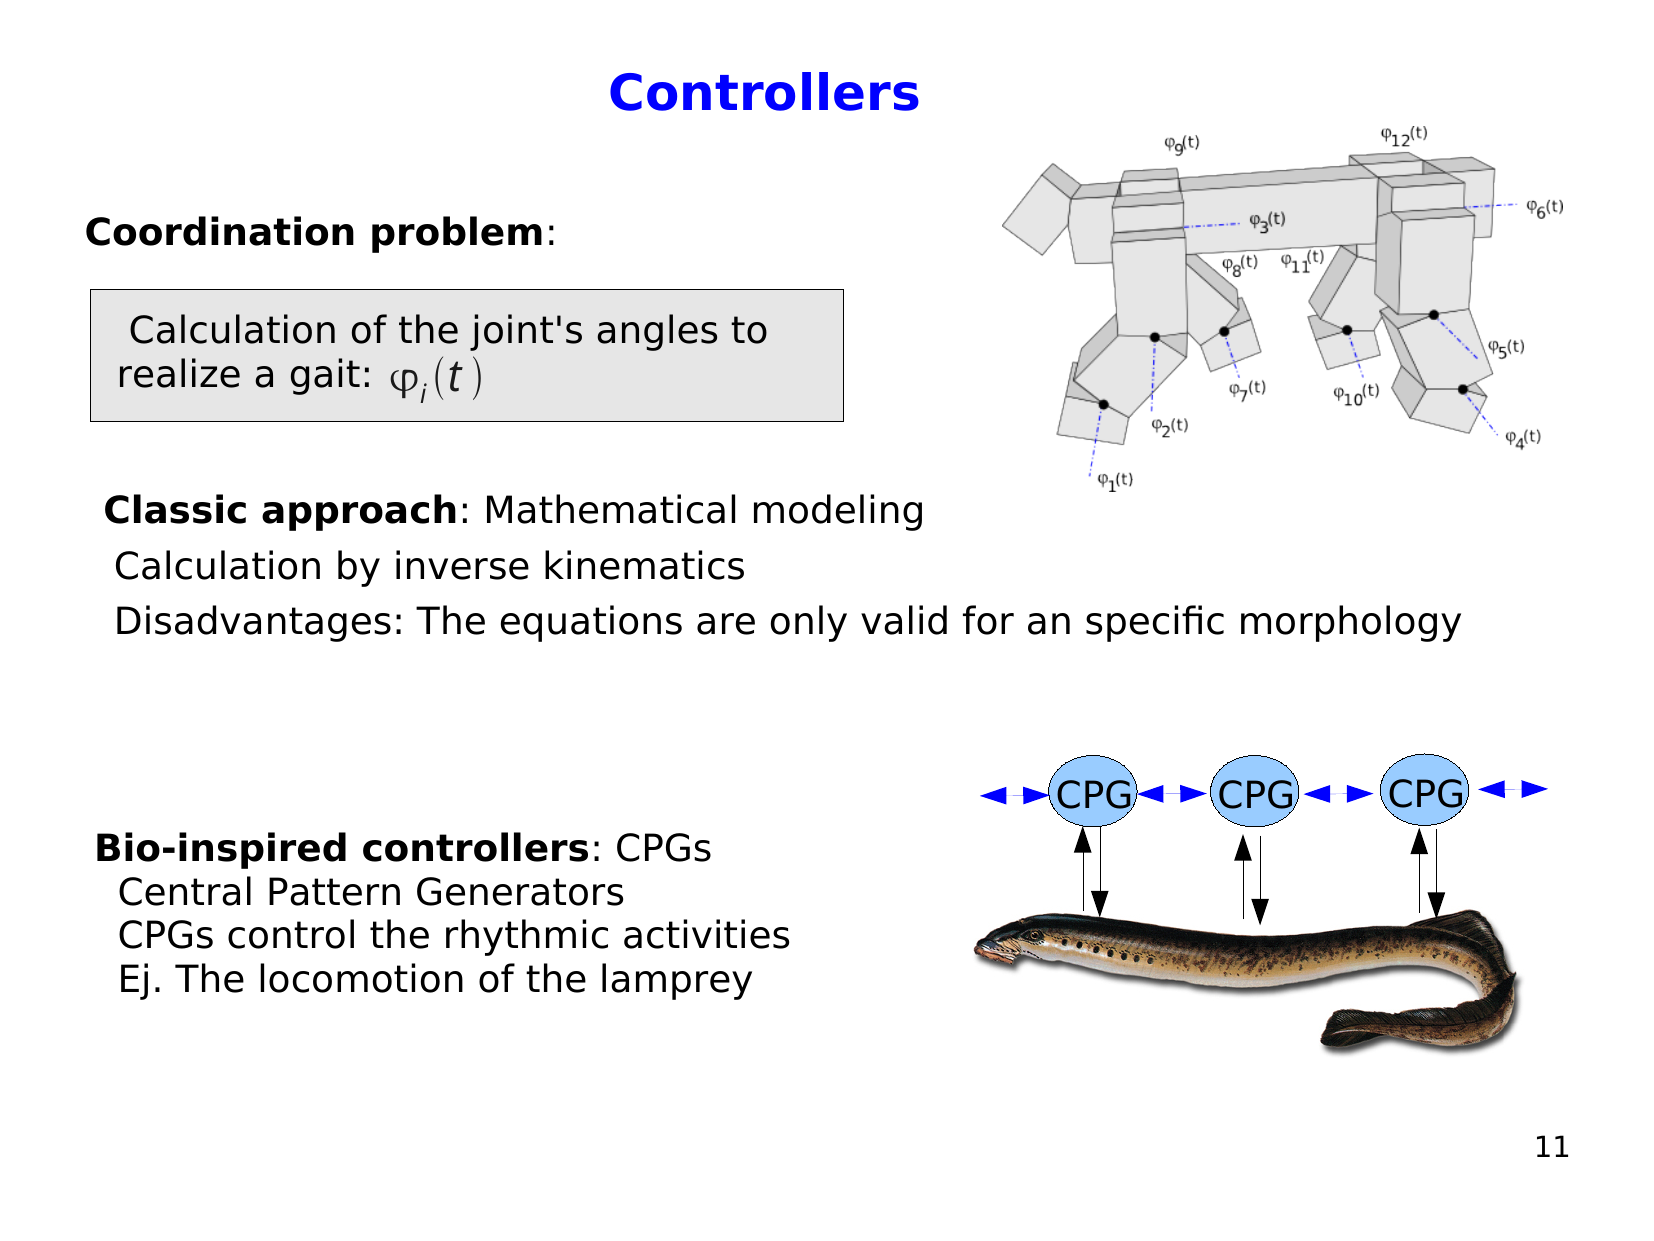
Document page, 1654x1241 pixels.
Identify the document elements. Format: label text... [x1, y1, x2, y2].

text_box [1393, 753, 1456, 764]
text_box [1223, 755, 1287, 766]
text_box Calculation of the joint's angles to realize a gait: [101, 301, 824, 404]
text_box [1061, 755, 1125, 766]
text_box Controllers [594, 56, 937, 130]
text_box CPG [1202, 766, 1311, 825]
text_box [90, 289, 844, 422]
picture [932, 858, 1561, 1107]
text_box Coordination problem: [56, 203, 622, 263]
text_box Classic approach: Mathematical modeling Calculation by inverse kinematics Disadvantages: The equations are only valid for an specific morphology [63, 481, 1515, 651]
picture [1002, 126, 1563, 492]
text_box Bio-inspired controllers: CPGs Central Pattern Generators CPGs control the rhythmic activities Ej. The locomotion of the lamprey [67, 819, 925, 1009]
chart [379, 350, 492, 410]
text_box CPG [1040, 766, 1149, 825]
text_box CPG [1372, 764, 1481, 824]
